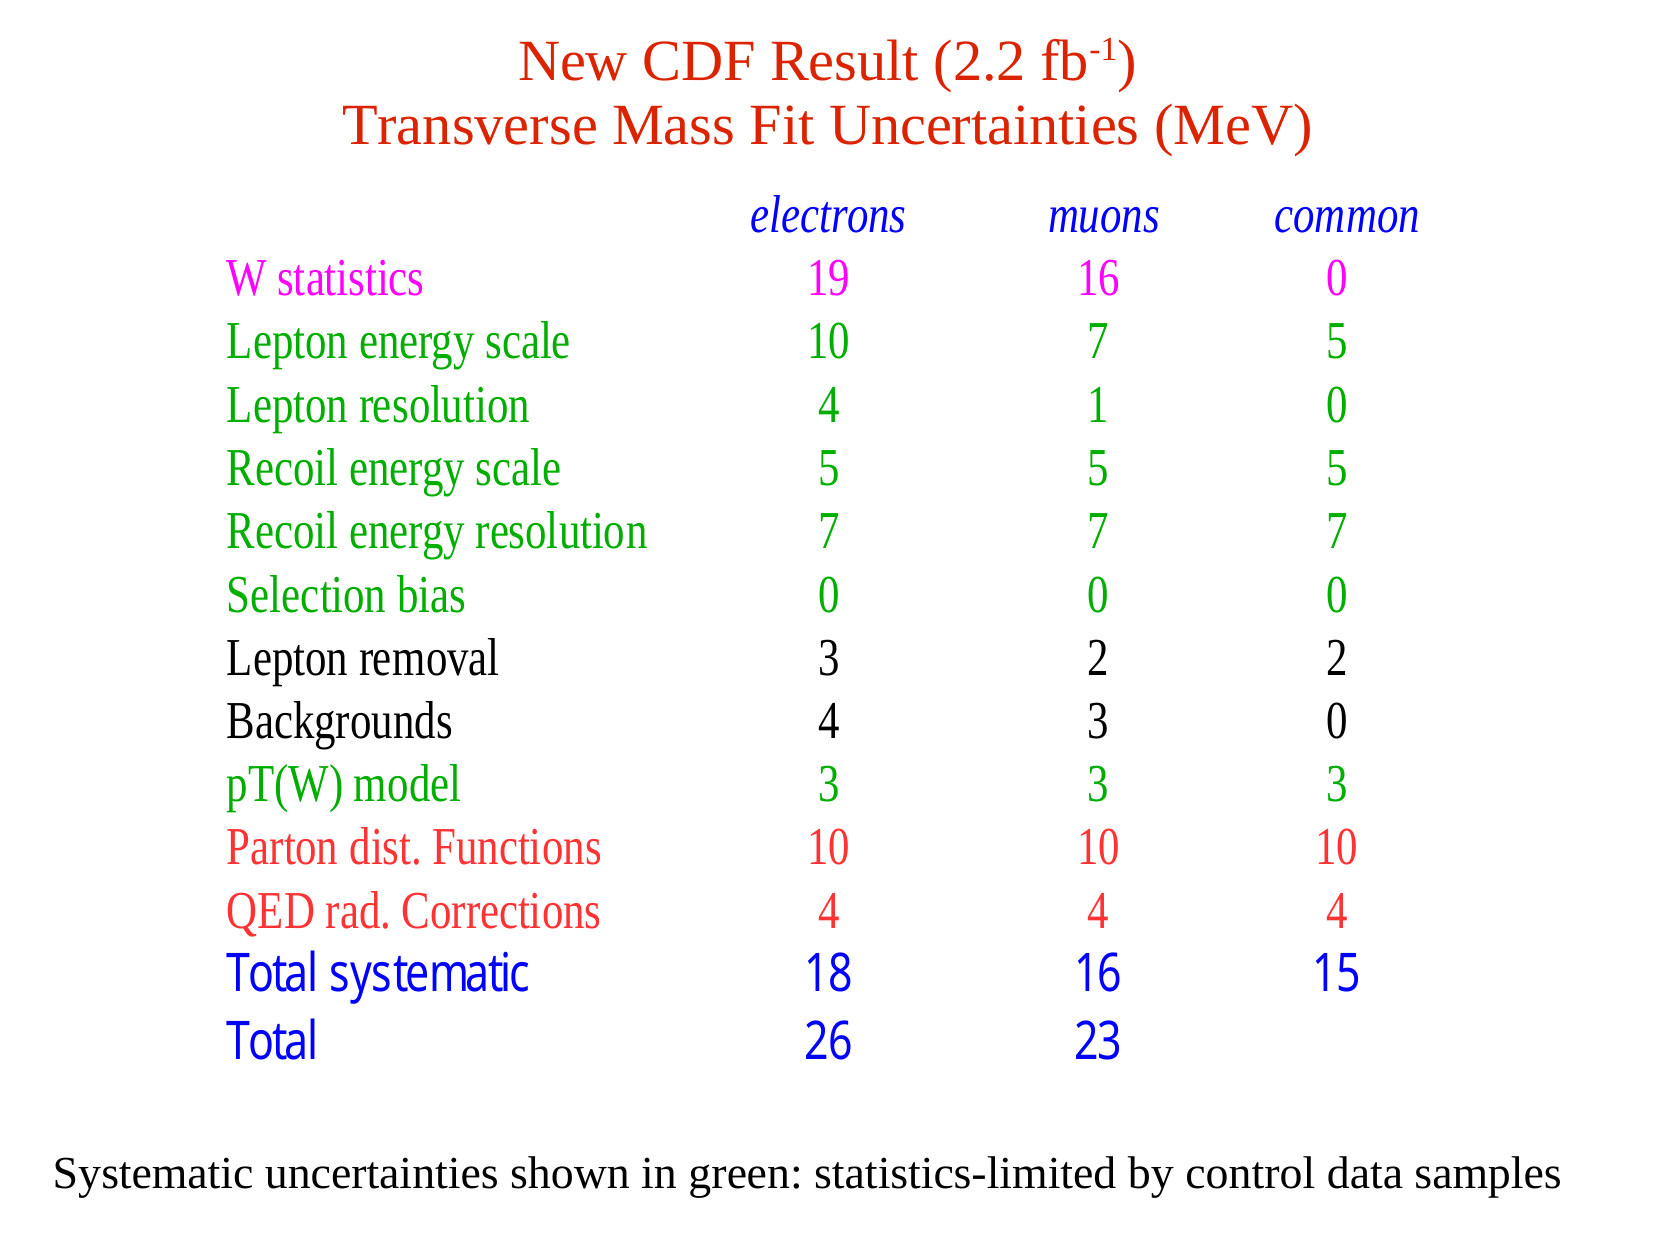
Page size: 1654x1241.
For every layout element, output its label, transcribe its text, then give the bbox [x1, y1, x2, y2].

chart [225, 183, 1457, 1076]
title New CDF Result (2.2 fb-1) Transverse Mass Fit Uncertainties (MeV) [121, 7, 1534, 178]
text_box Systematic uncertainties shown in green: statistics-limited by control data samples [52, 1147, 1581, 1204]
